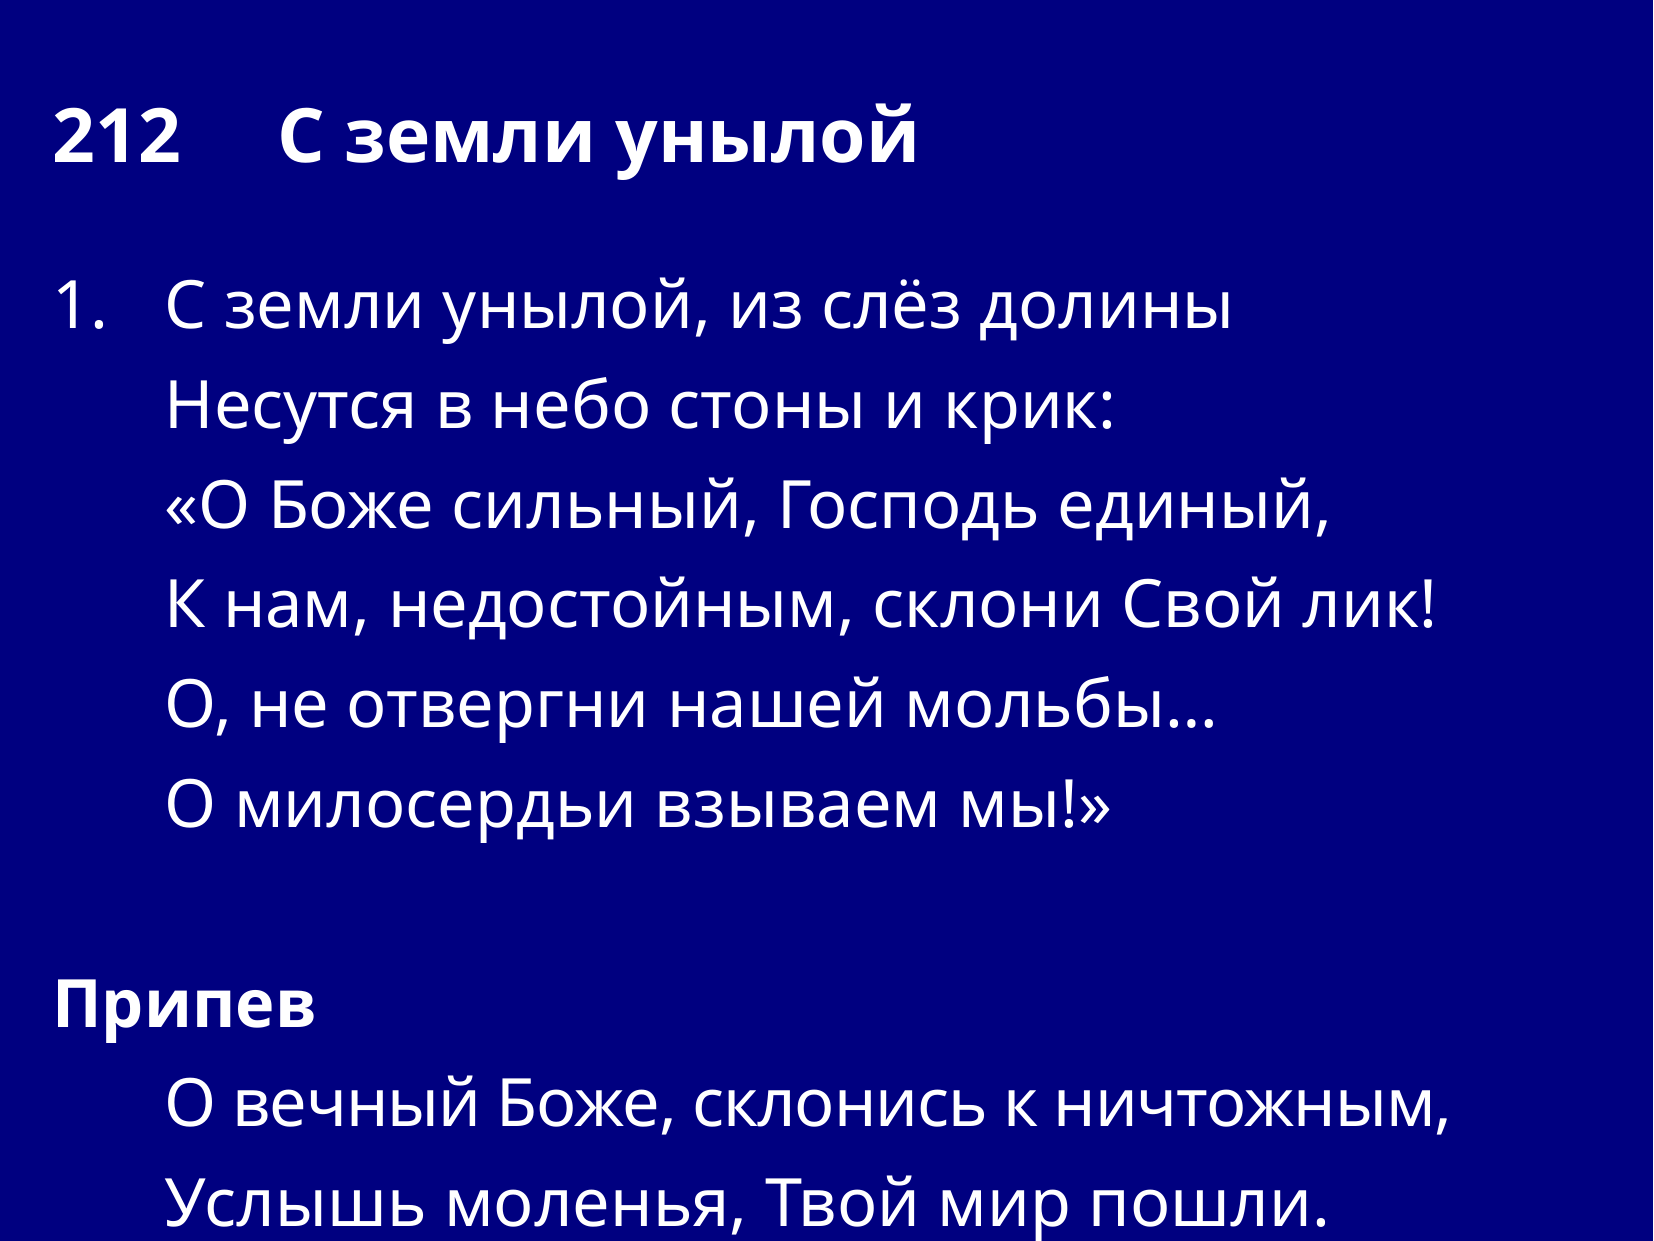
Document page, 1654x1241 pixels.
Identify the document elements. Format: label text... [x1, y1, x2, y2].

text_box 212 С земли унылой [37, 75, 1576, 188]
text_box 1. С земли унылой, из слёз долины Несутся в небо стоны и крик: «О Боже сильный, Господь единый, К нам, недостойным, склони Свой лик! О, не отвергни нашей мольбы… О милосердьи взываем мы!» Припев О вечный Боже, склонись к ничтожным, Услышь моленья, Твой мир пошли. [37, 150, 1653, 1163]
